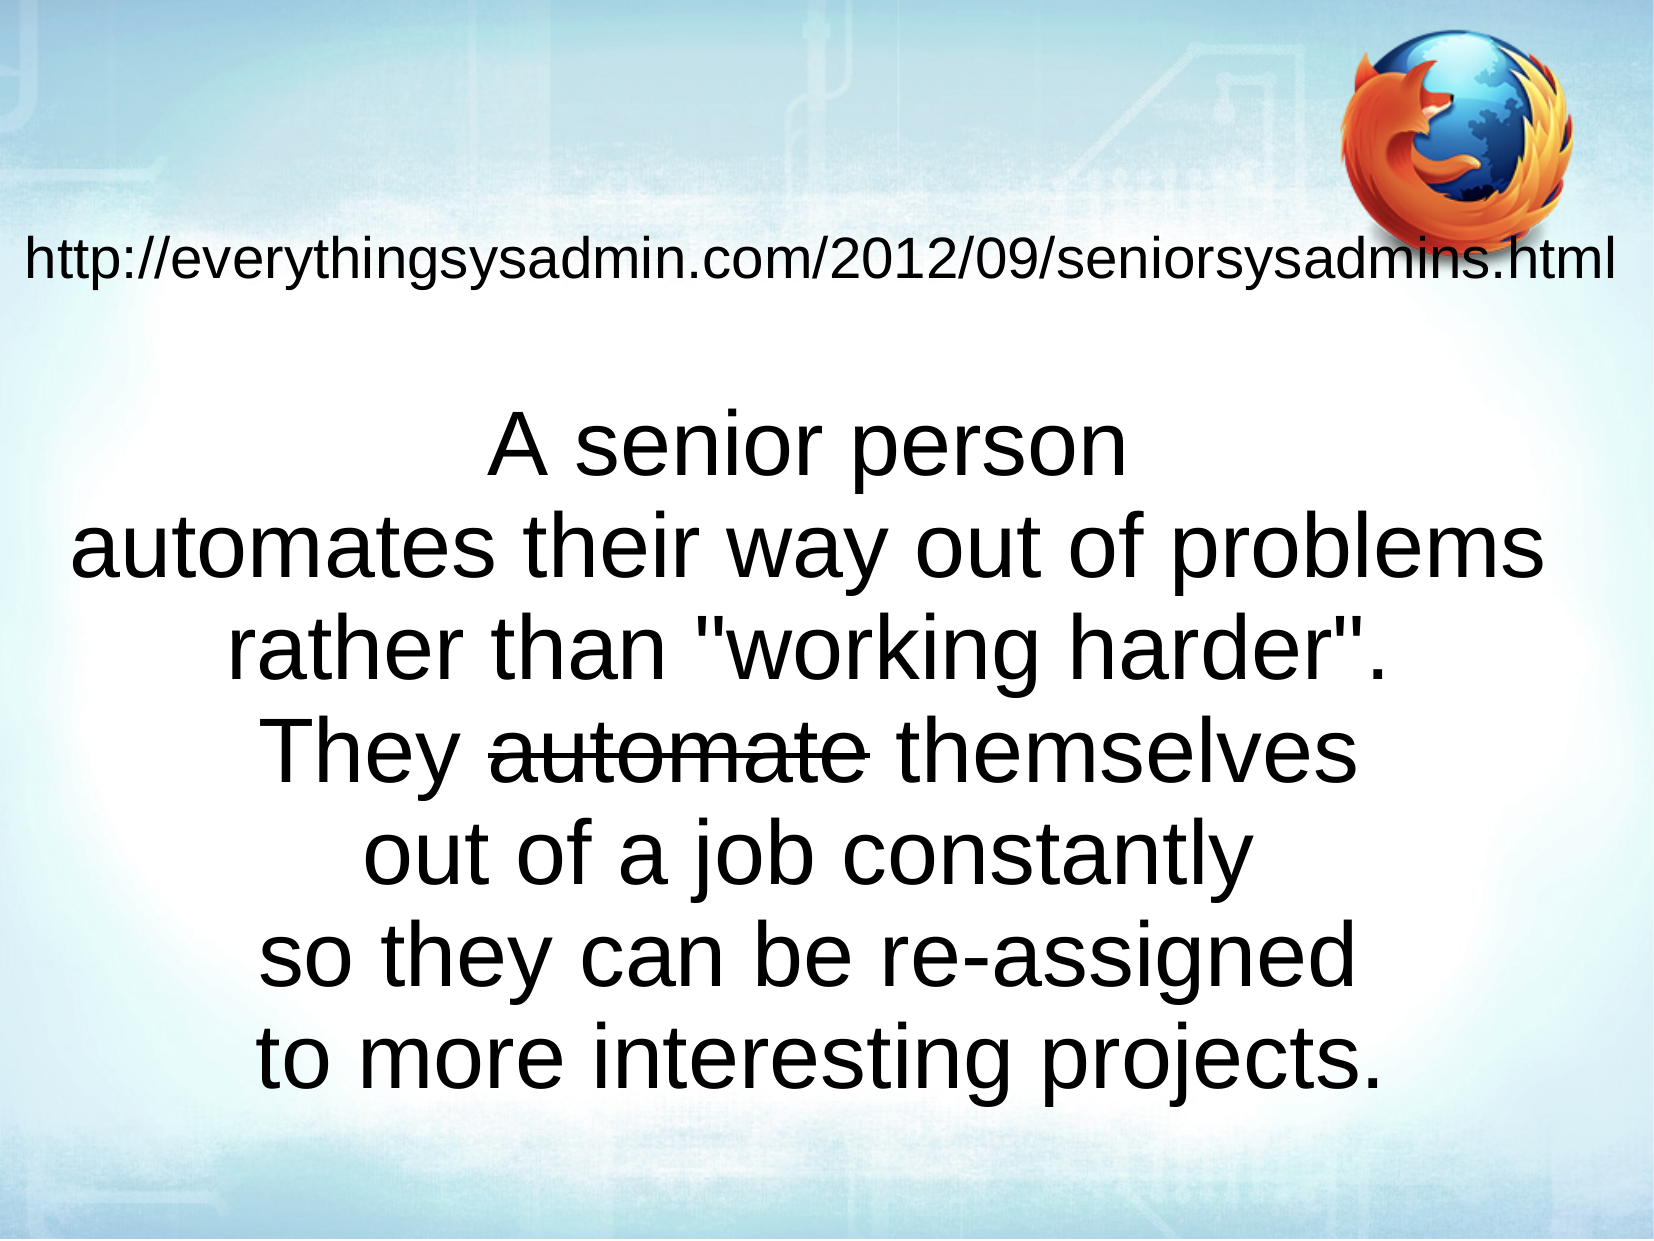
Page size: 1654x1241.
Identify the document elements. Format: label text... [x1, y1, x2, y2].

picture [0, 0, 1654, 1239]
title http://everythingsysadmin.com/2012/09/seniorsysadmins.html A senior person automates their way out of problems rather than "working harder". They automate themselves out of a job constantly so they can be re-assigned to more interesting projects. [13, 226, 1630, 1110]
